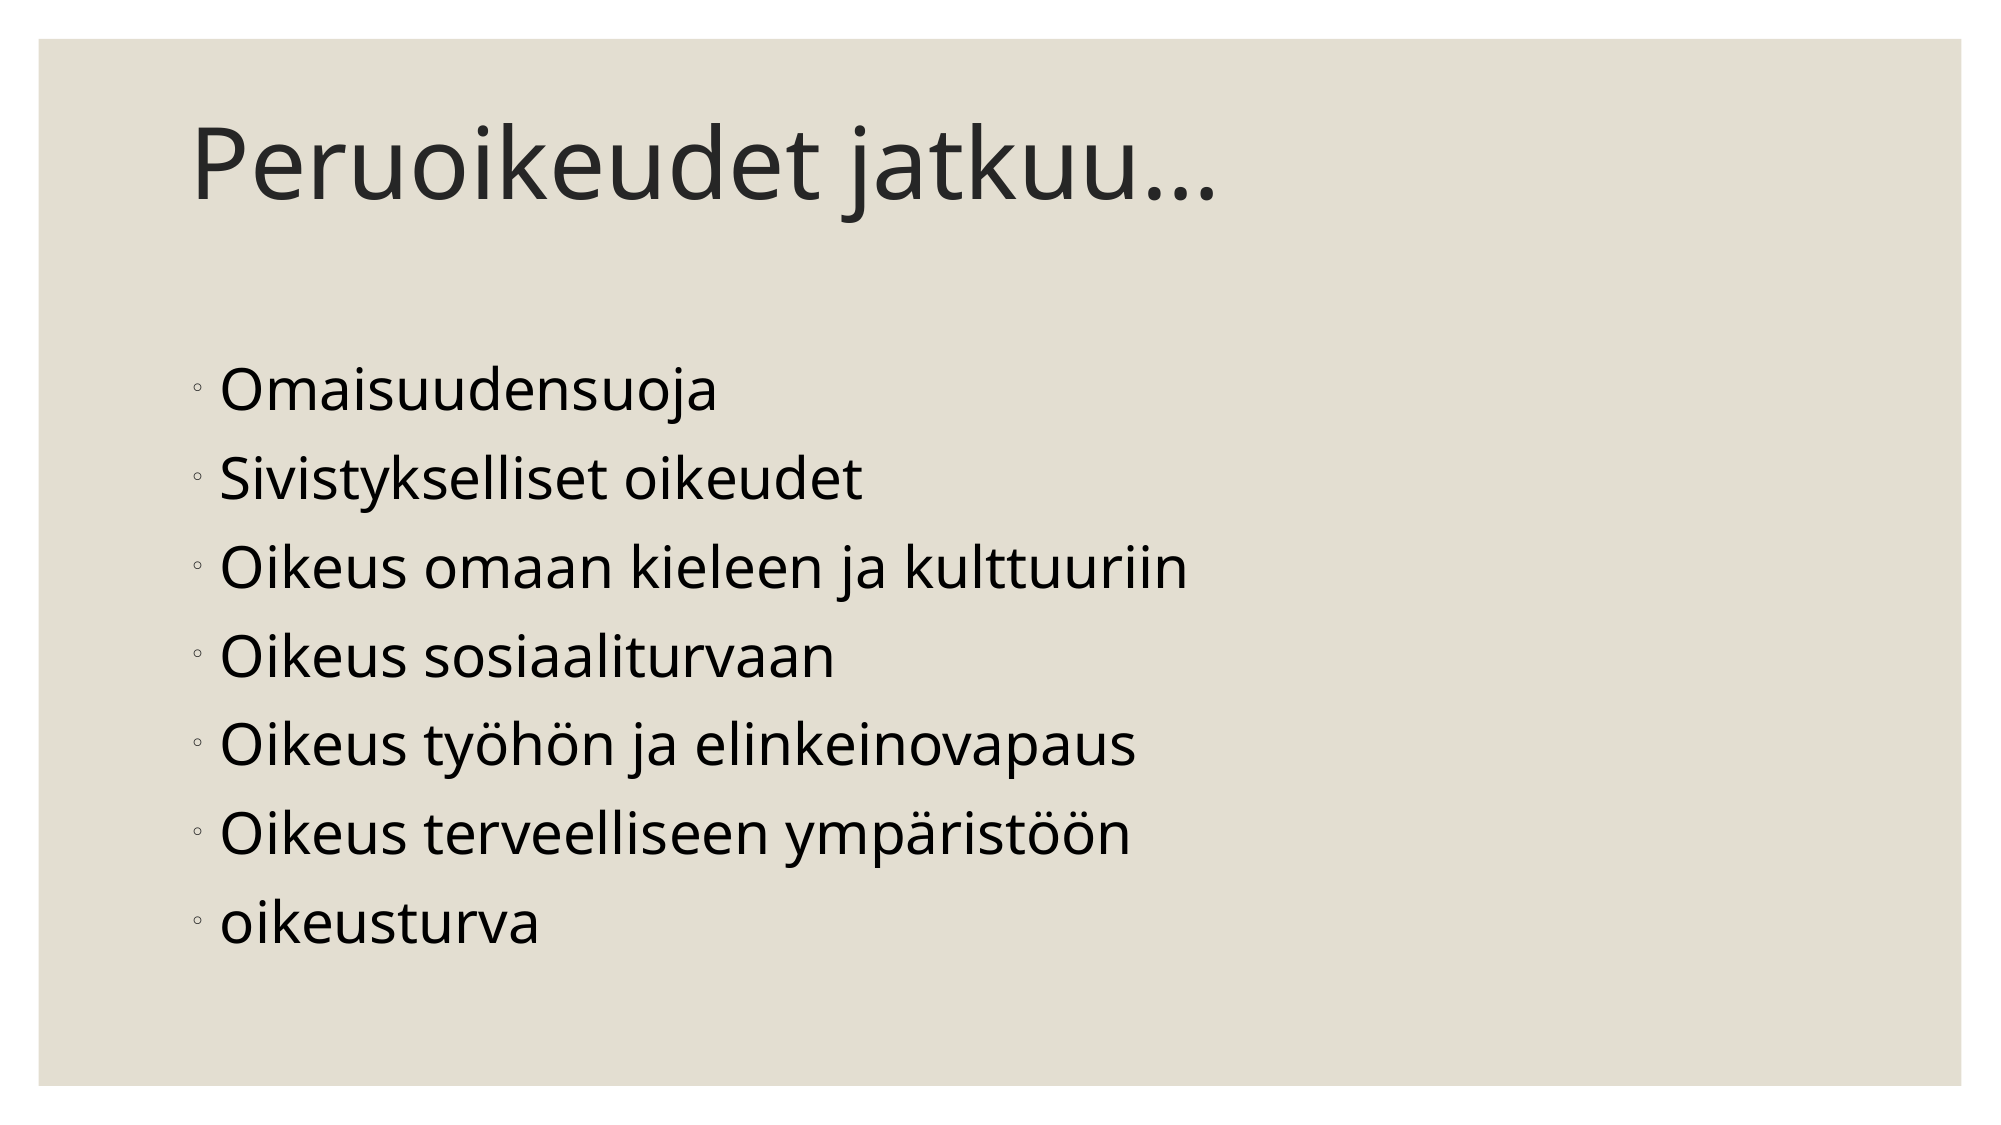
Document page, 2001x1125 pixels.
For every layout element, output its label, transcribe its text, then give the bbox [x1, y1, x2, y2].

title Peruoikeudet jatkuu… [174, 105, 1825, 331]
list Omaisuudensuoja Sivistykselliset oikeudet Oikeus omaan kieleen ja kulttuuriin Oikeus sosiaaliturvaan Oikeus työhön ja elinkeinovapaus Oikeus terveelliseen ympäristöön oikeusturva [174, 345, 1825, 990]
